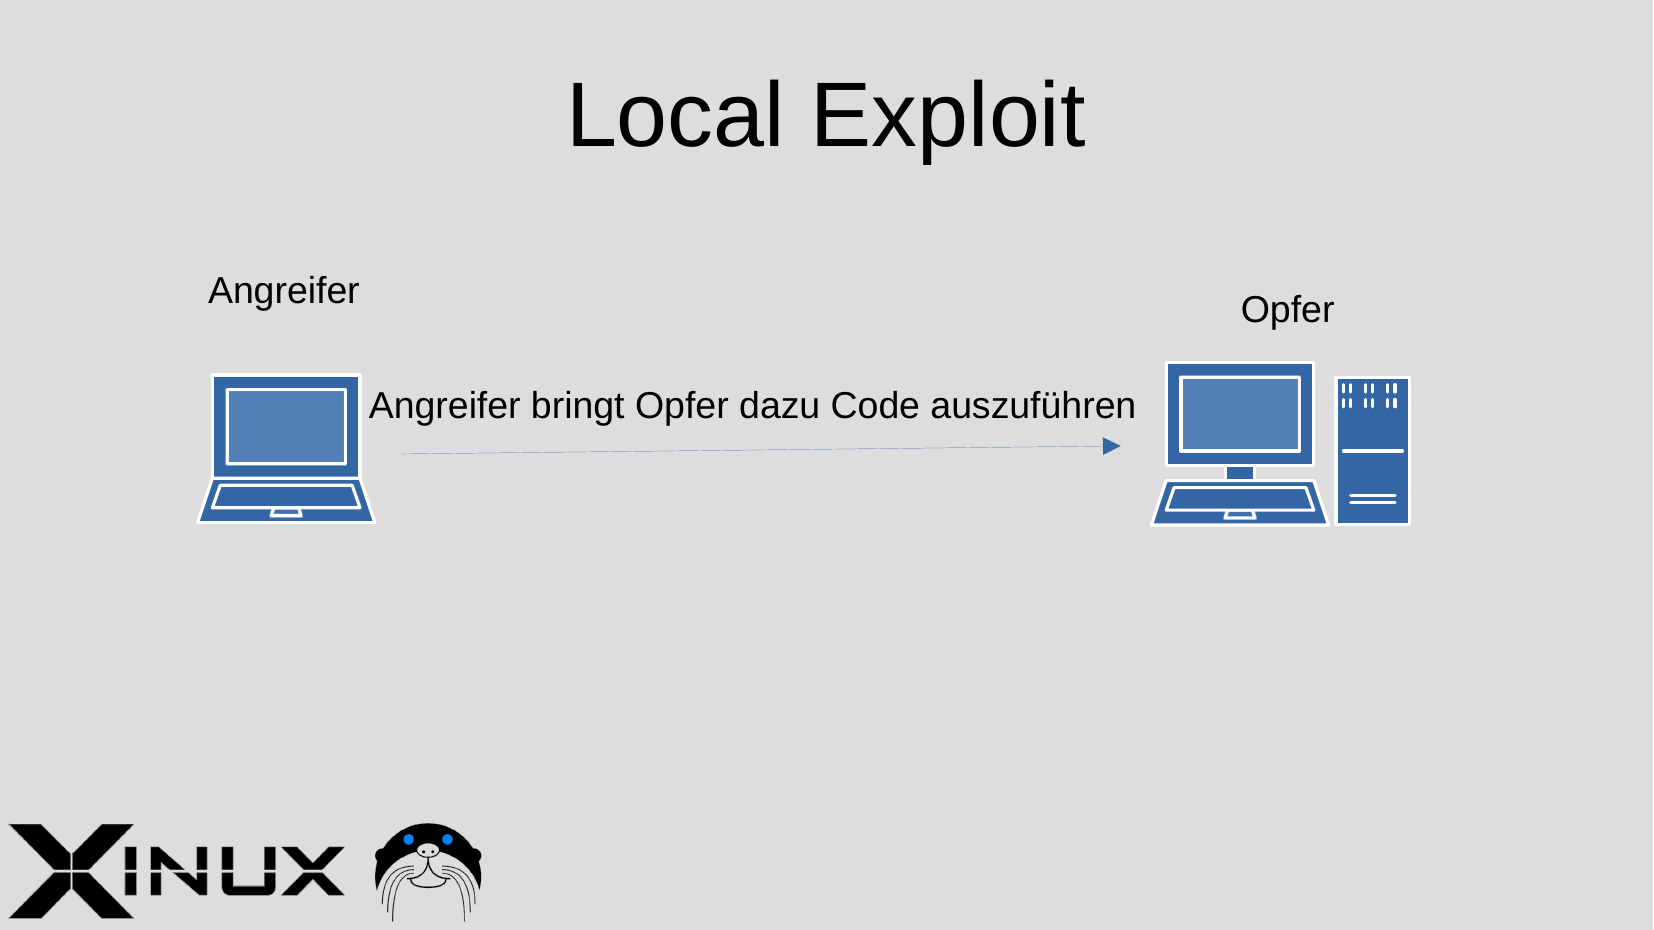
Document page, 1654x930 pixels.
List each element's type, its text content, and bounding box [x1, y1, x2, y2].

text_box [1336, 377, 1410, 525]
picture [0, 813, 488, 929]
text_box [197, 374, 375, 523]
text_box Opfer [1226, 280, 1350, 338]
text_box Angreifer bringt Opfer dazu Code auszuführen [354, 377, 1167, 477]
title Local Exploit [82, 37, 1571, 193]
text_box Angreifer [193, 262, 375, 320]
text_box [1151, 362, 1329, 525]
